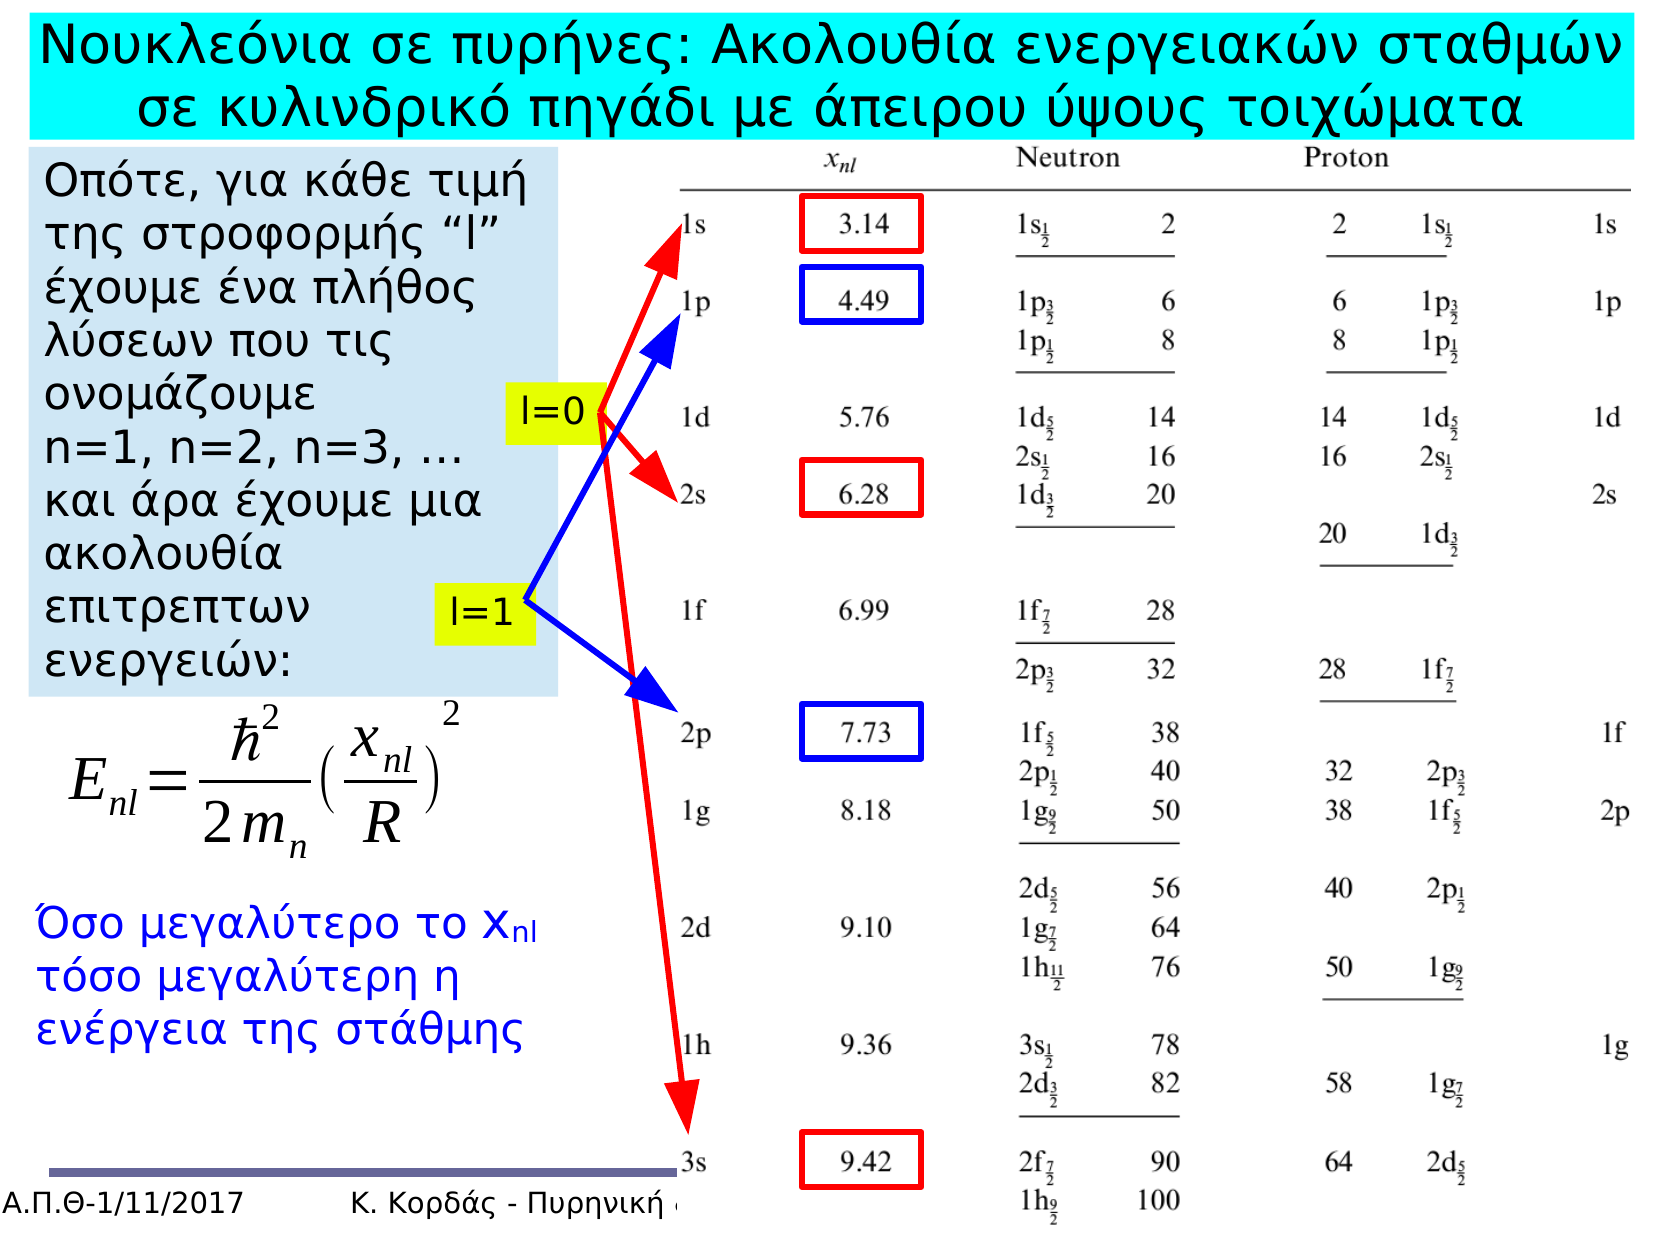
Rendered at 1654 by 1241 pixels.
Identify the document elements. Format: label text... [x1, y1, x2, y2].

title Νουκλεόνια σε πυρήνες: Ακολουθία ενεργειακών σταθμών σε κυλινδρικό πηγάδι με άπειρου ύψους τοιχώματα [29, 12, 1635, 140]
text_box Όσο μεγαλύτερο το xnl τόσο μεγαλύτερη η ενέργεια της στάθμης [4, 880, 838, 1061]
chart [49, 690, 477, 868]
text_box l=1 [434, 583, 537, 646]
text_box l=0 [505, 382, 607, 445]
text_box Οπότε, για κάθε τιμή της στροφορμής “l” έχουμε ένα πλήθος λύσεων που τις ονομάζουμε n=1, n=2, n=3, … και άρα έχουμε μια ακολουθία επιτρεπτων ενεργειών: [28, 146, 559, 697]
picture [673, 140, 1635, 1227]
text_box l=1 [530, 587, 537, 604]
